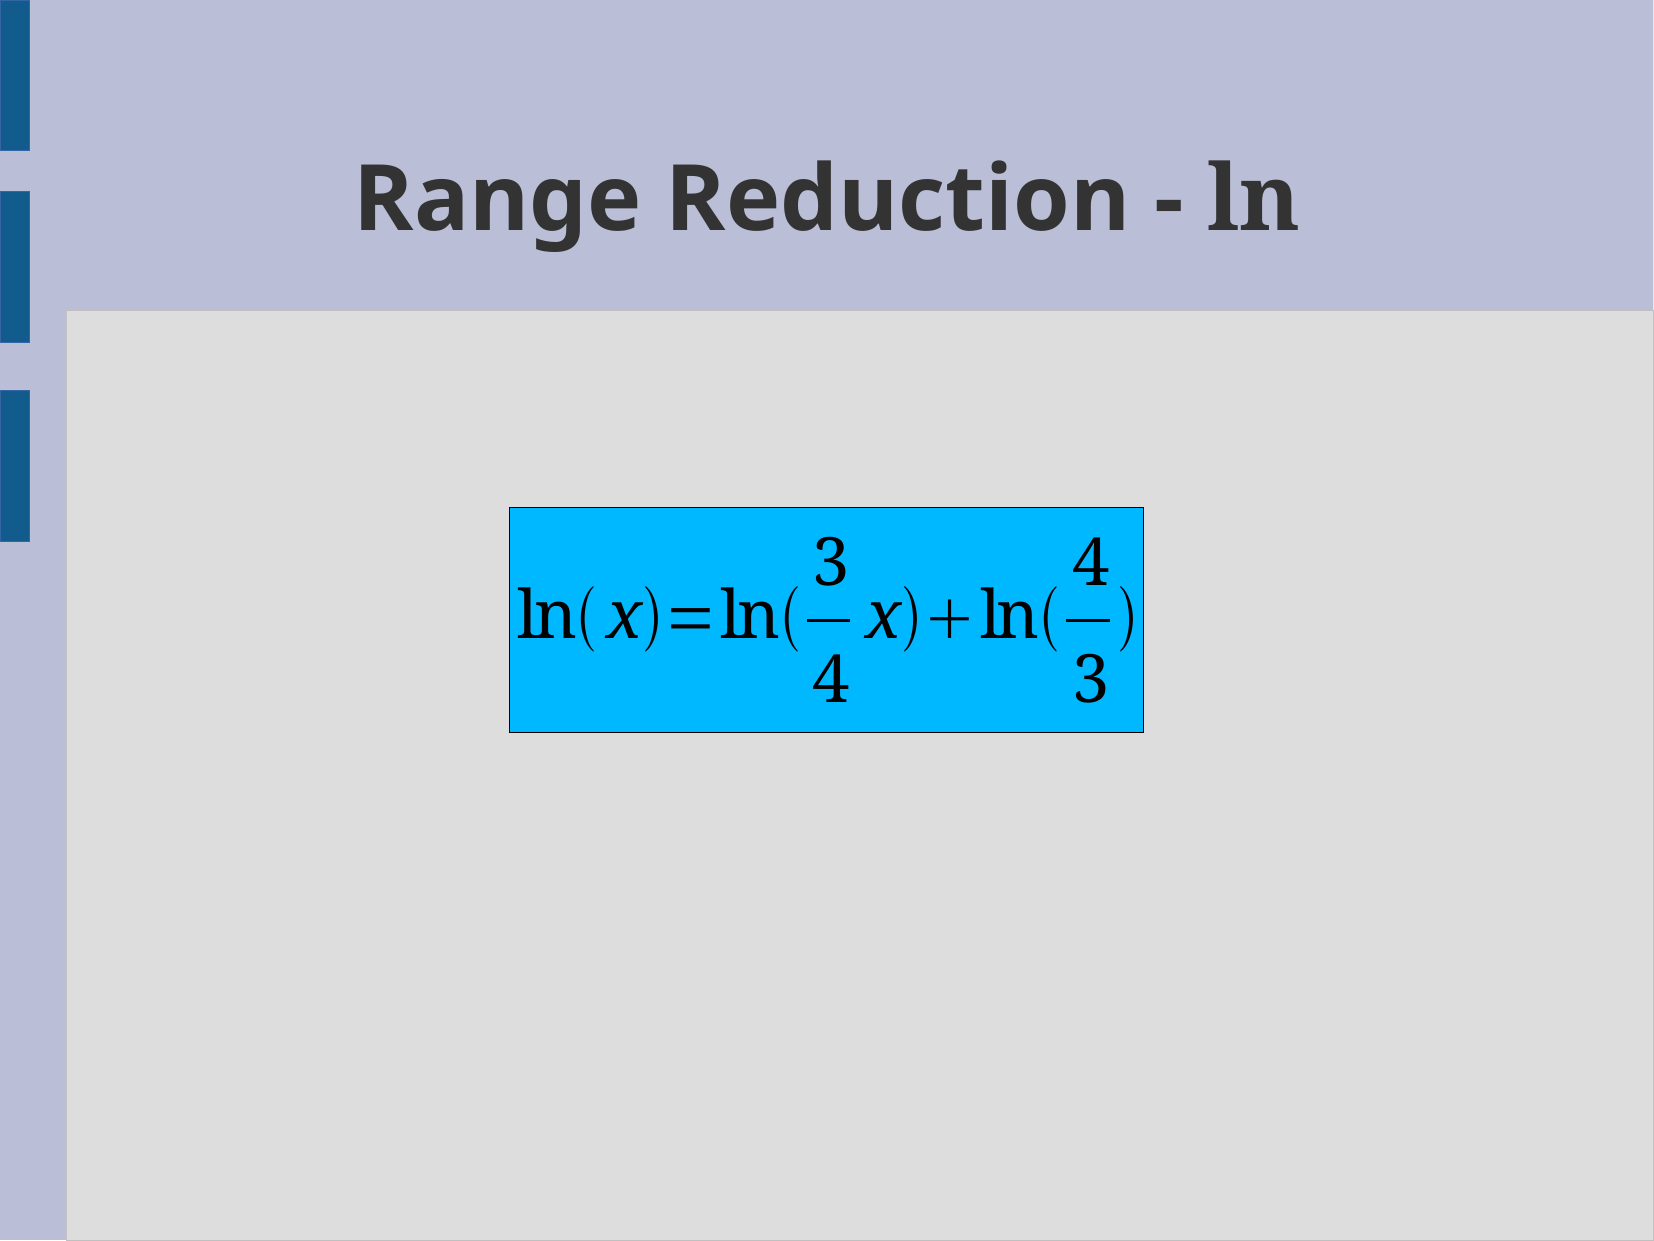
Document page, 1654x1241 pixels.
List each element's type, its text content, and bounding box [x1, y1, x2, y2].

title Range Reduction - ln [121, 91, 1534, 299]
chart [509, 507, 1144, 733]
